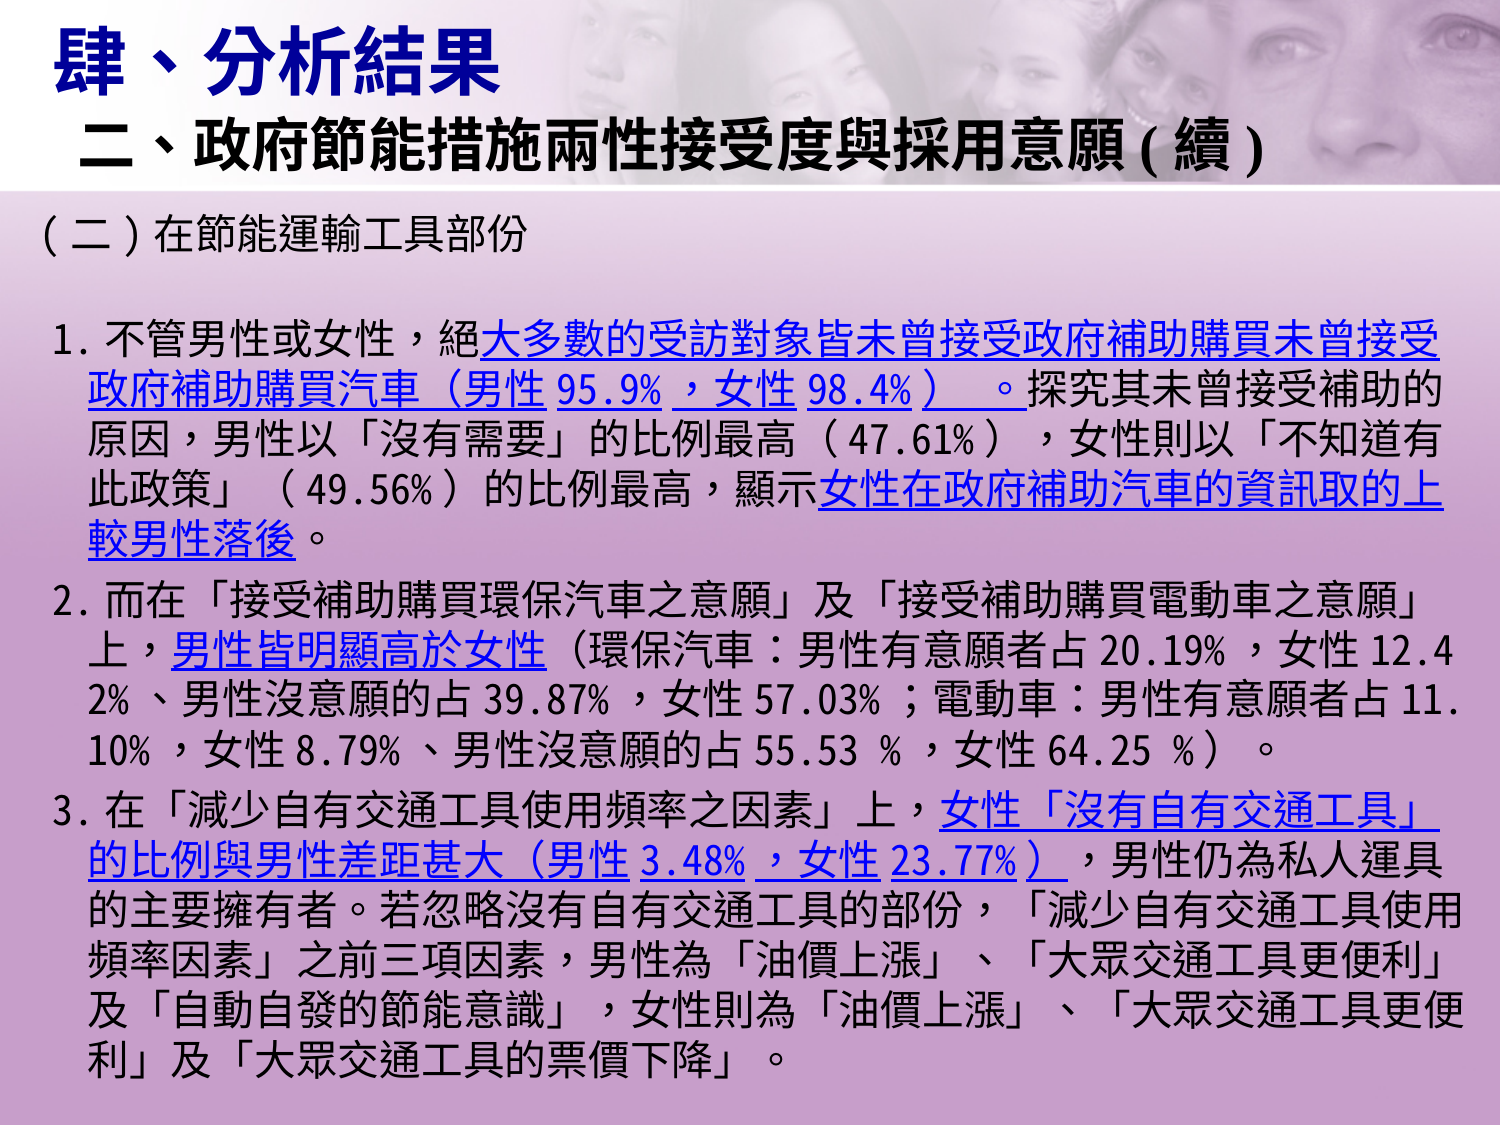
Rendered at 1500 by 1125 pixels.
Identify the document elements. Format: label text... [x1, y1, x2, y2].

text_box 1.不管男性或女性，絕大多數的受訪對象皆未曾接受政府補助購買未曾接受政府補助購買汽車（男性95.9%，女性98.4%） 。探究其未曾接受補助的原因，男性以「沒有需要」的比例最高（47.61%），女性則以「不知道有此政策」（49.56%）的比例最高，顯示女性在政府補助汽車的資訊取的上較男性落後。 2.而在「接受補助購買環保汽車之意願」及「接受補助購買電動車之意願」上，男性皆明顯高於女性（環保汽車：男性有意願者占20.19%，女性12.42%、男性沒意願的占39.87%，女性57.03%；電動車：男性有意願者占11.10%，女性8.79%、男性沒意願的占55.53 %，女性64.25 %）。 3.在「減少自有交通工具使用頻率之因素」上，女性「沒有自有交通工具」的比例與男性差距甚大（男性3.48%，女性23.77%），男性仍為私人運具的主要擁有者。若忽略沒有自有交通工具的部份，「減少自有交通工具使用頻率因素」之前三項因素，男性為「油價上漲」、「大眾交通工具更便利」及「自動自發的節能意識」，女性則為「油價上漲」、「大眾交通工具更便利」及「大眾交通工具的票價下降」。 [37, 305, 1488, 1092]
picture [0, 0, 1500, 1125]
text_box 肆、分析結果 [37, 7, 726, 113]
text_box (二)在節能運輸工具部份 [24, 200, 1426, 266]
text_box 二、政府節能措施兩性接受度與採用意願(續) [62, 99, 1450, 186]
